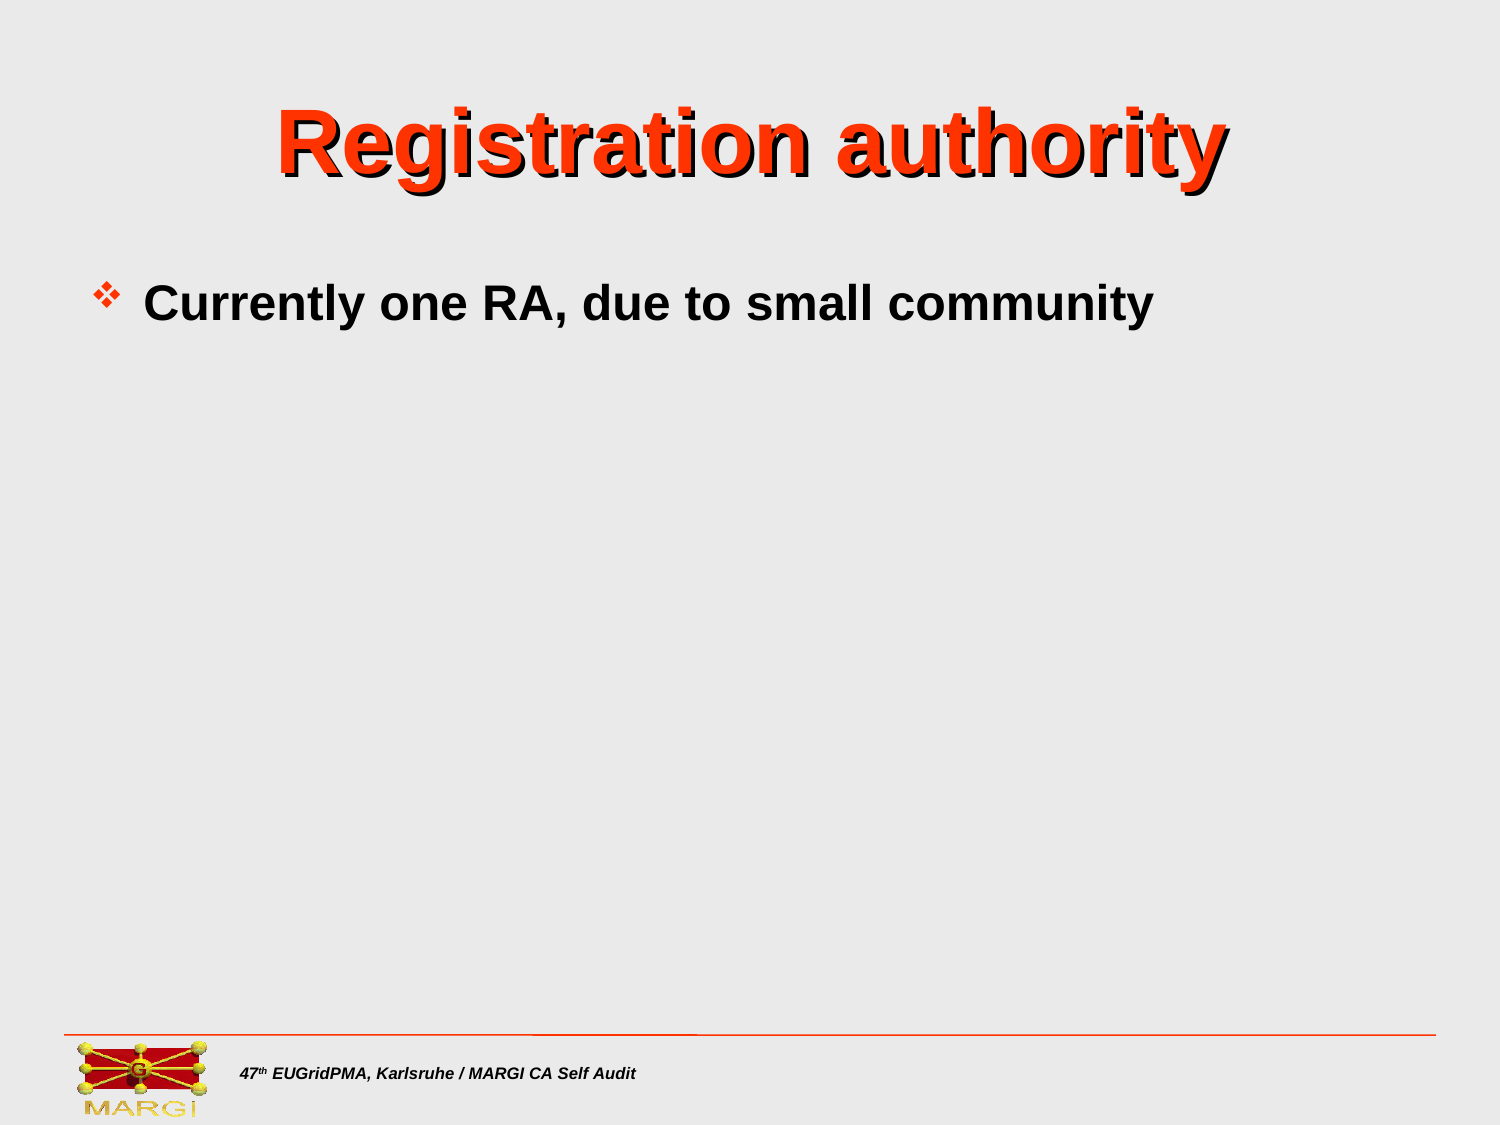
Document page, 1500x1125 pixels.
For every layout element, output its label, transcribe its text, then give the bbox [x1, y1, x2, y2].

text_box Currently one RA, due to small community [75, 262, 1426, 1005]
text_box Registration authority [77, 42, 1428, 231]
picture [67, 1033, 219, 1123]
